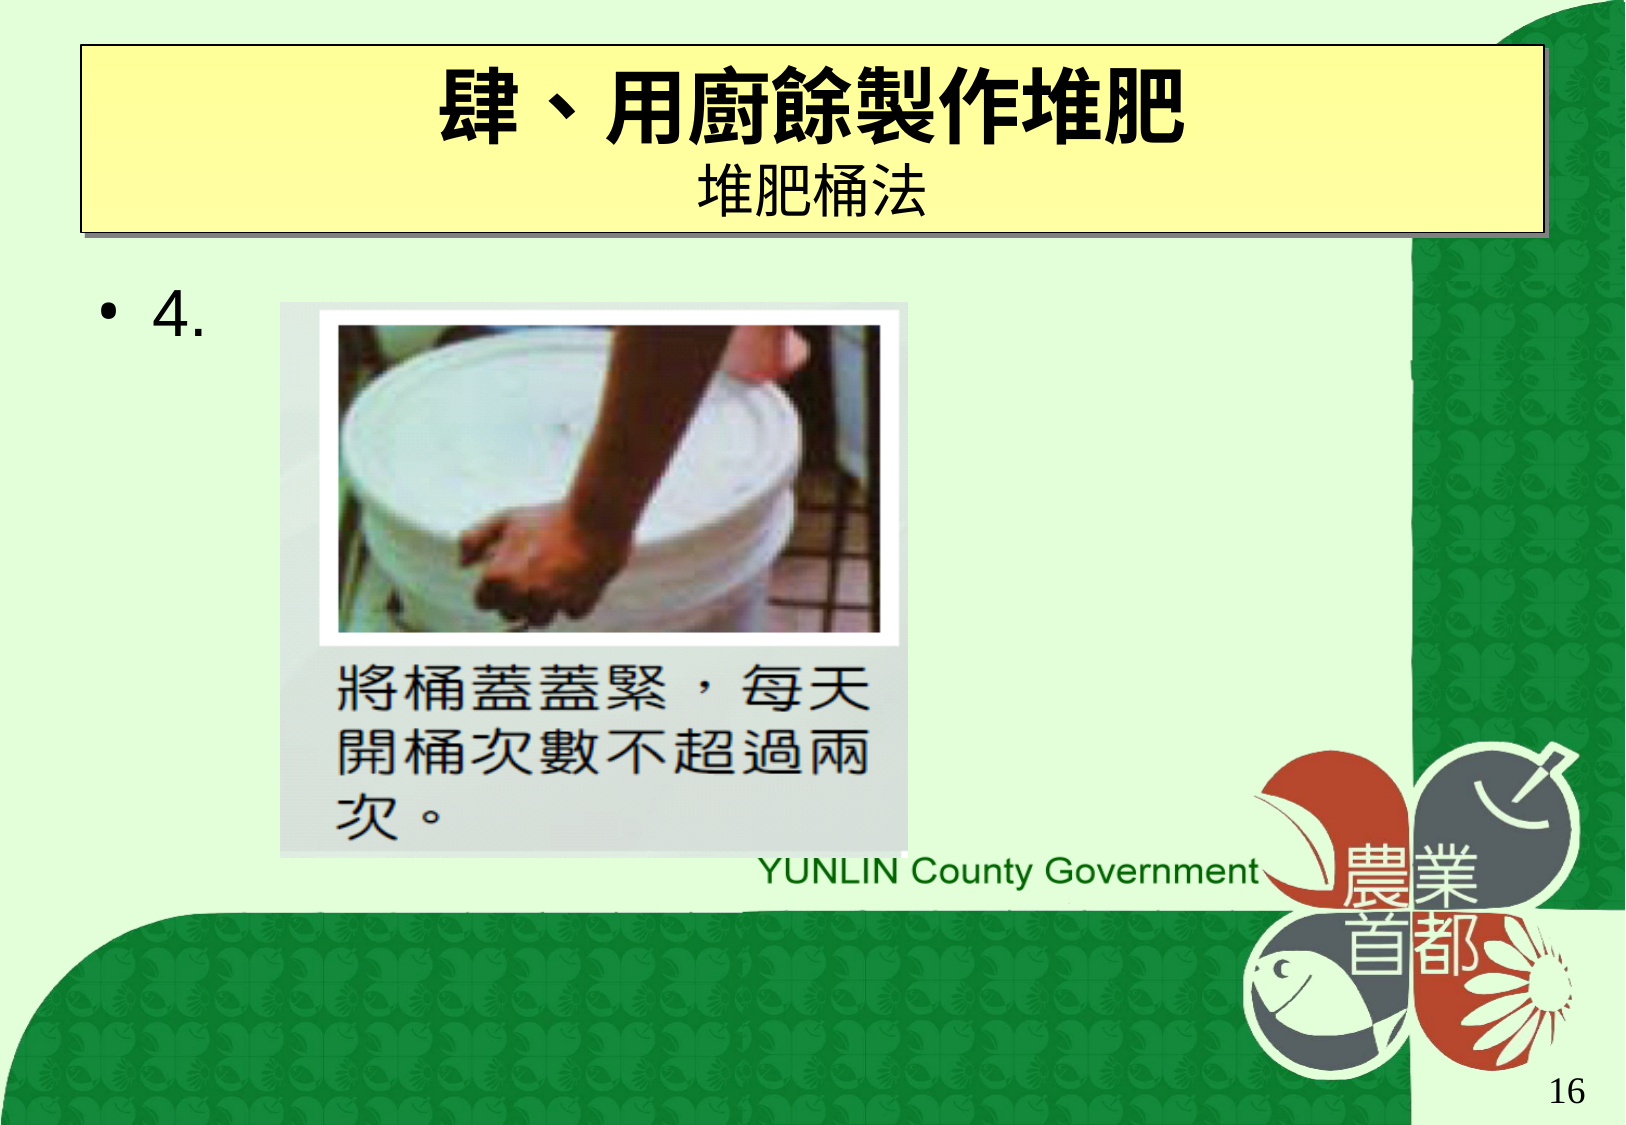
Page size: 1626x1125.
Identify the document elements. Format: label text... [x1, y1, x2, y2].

text_box 16 [1533, 1058, 1625, 1119]
picture [280, 302, 908, 858]
title 肆、用廚餘製作堆肥 堆肥桶法 [81, 45, 1544, 233]
list 4. [81, 262, 1544, 1005]
